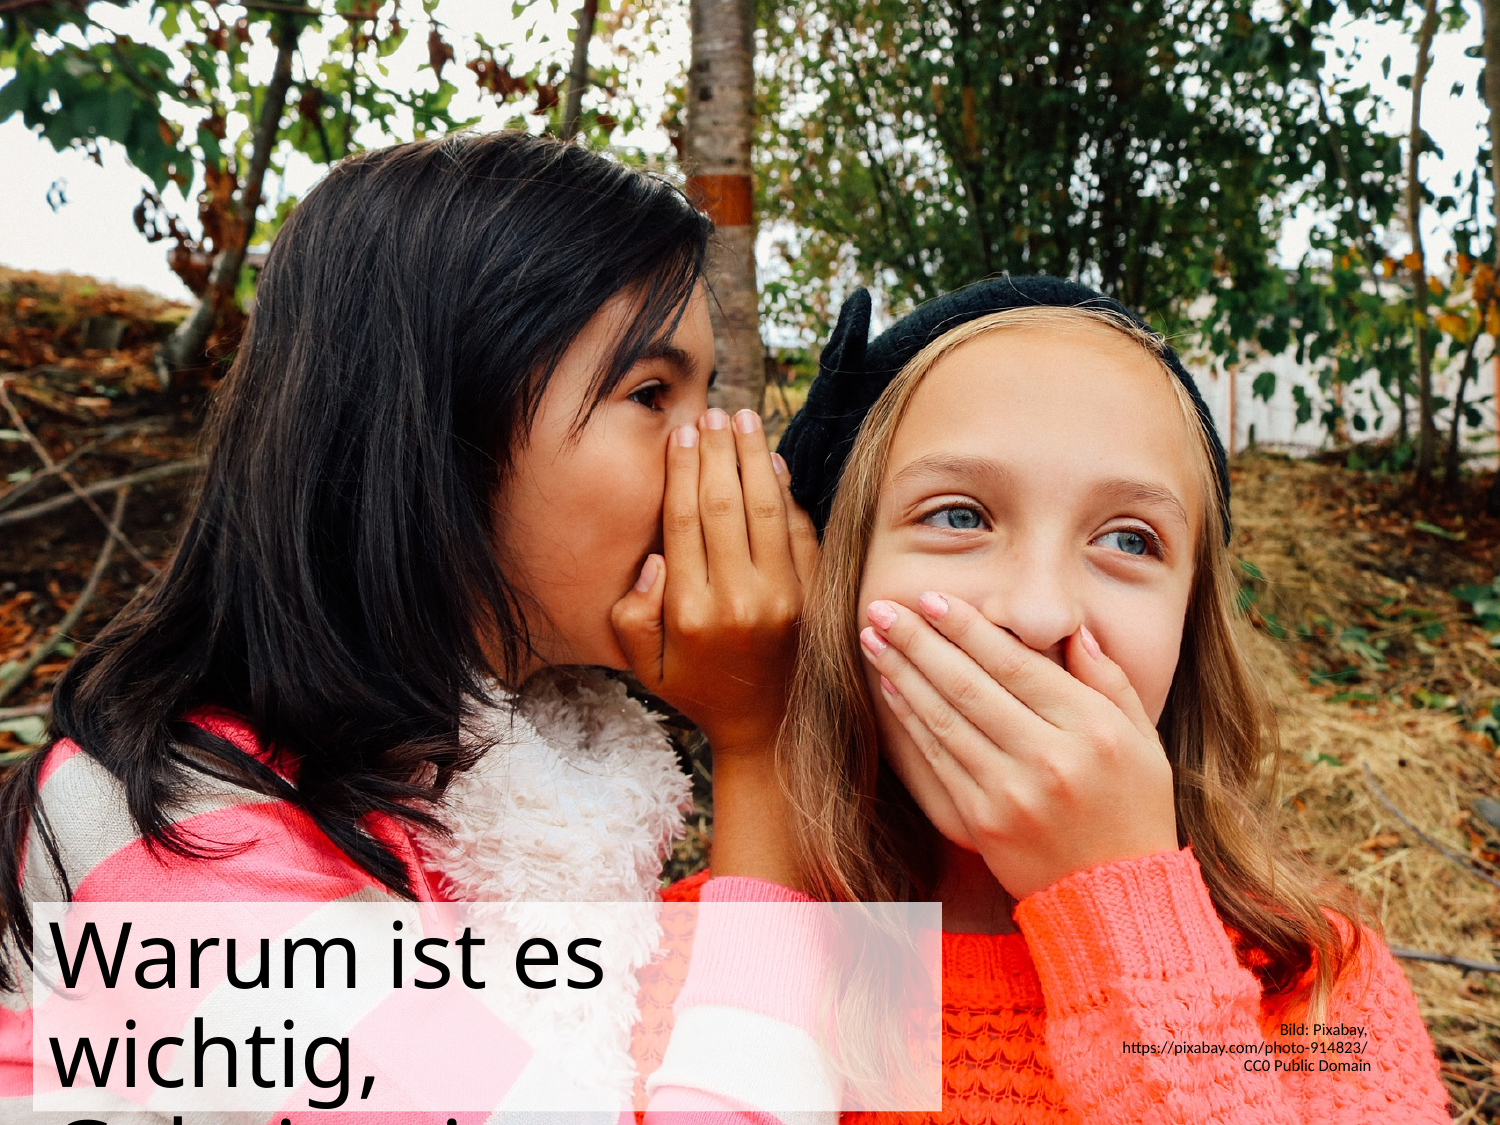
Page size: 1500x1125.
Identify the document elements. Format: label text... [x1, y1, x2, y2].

subtitle Bild: Pixabay, https://pixabay.com/photo-914823/ CC0 Public Domain [1107, 1013, 1426, 1112]
picture [0, 0, 1500, 1125]
text_box Warum ist es wichtig, Geheimnisse zu haben? [33, 902, 942, 1112]
